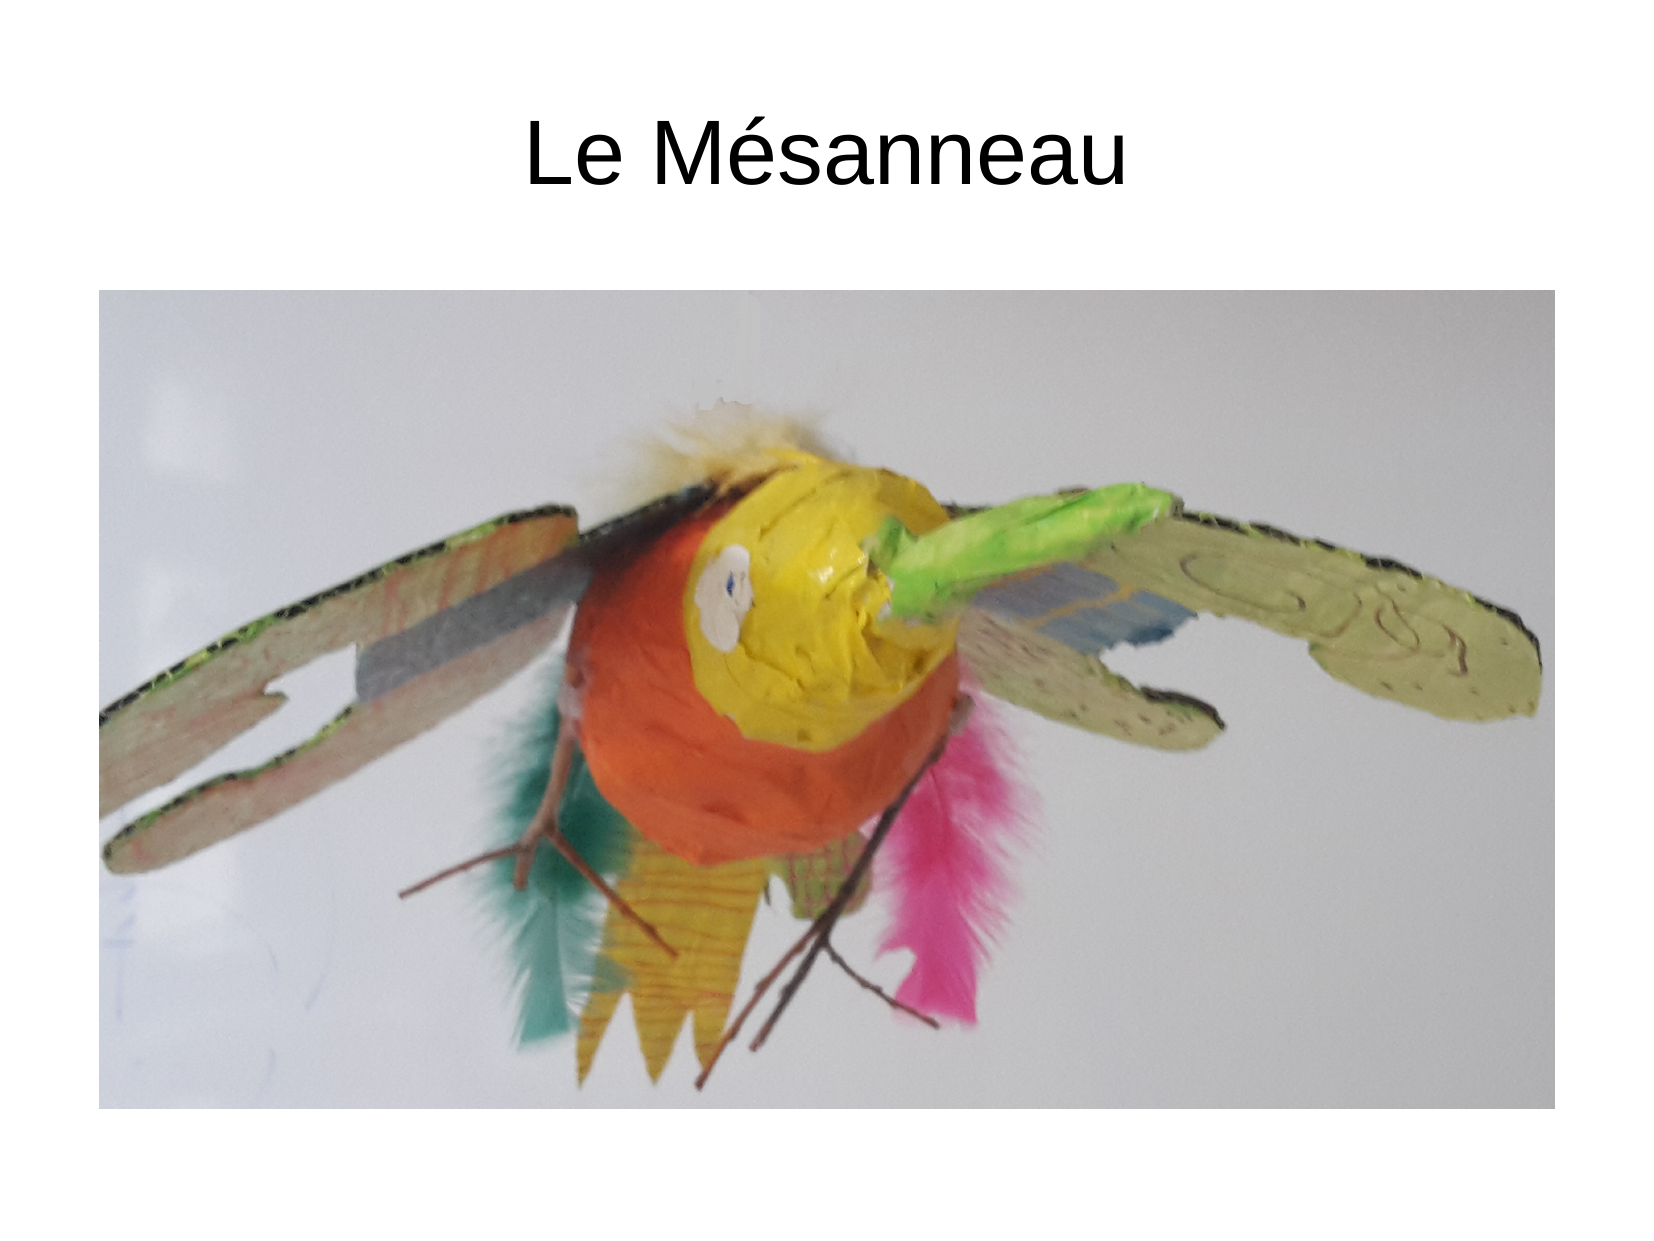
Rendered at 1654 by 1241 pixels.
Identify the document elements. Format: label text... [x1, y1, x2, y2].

title Le Mésanneau [82, 49, 1571, 257]
picture [99, 290, 1555, 1109]
